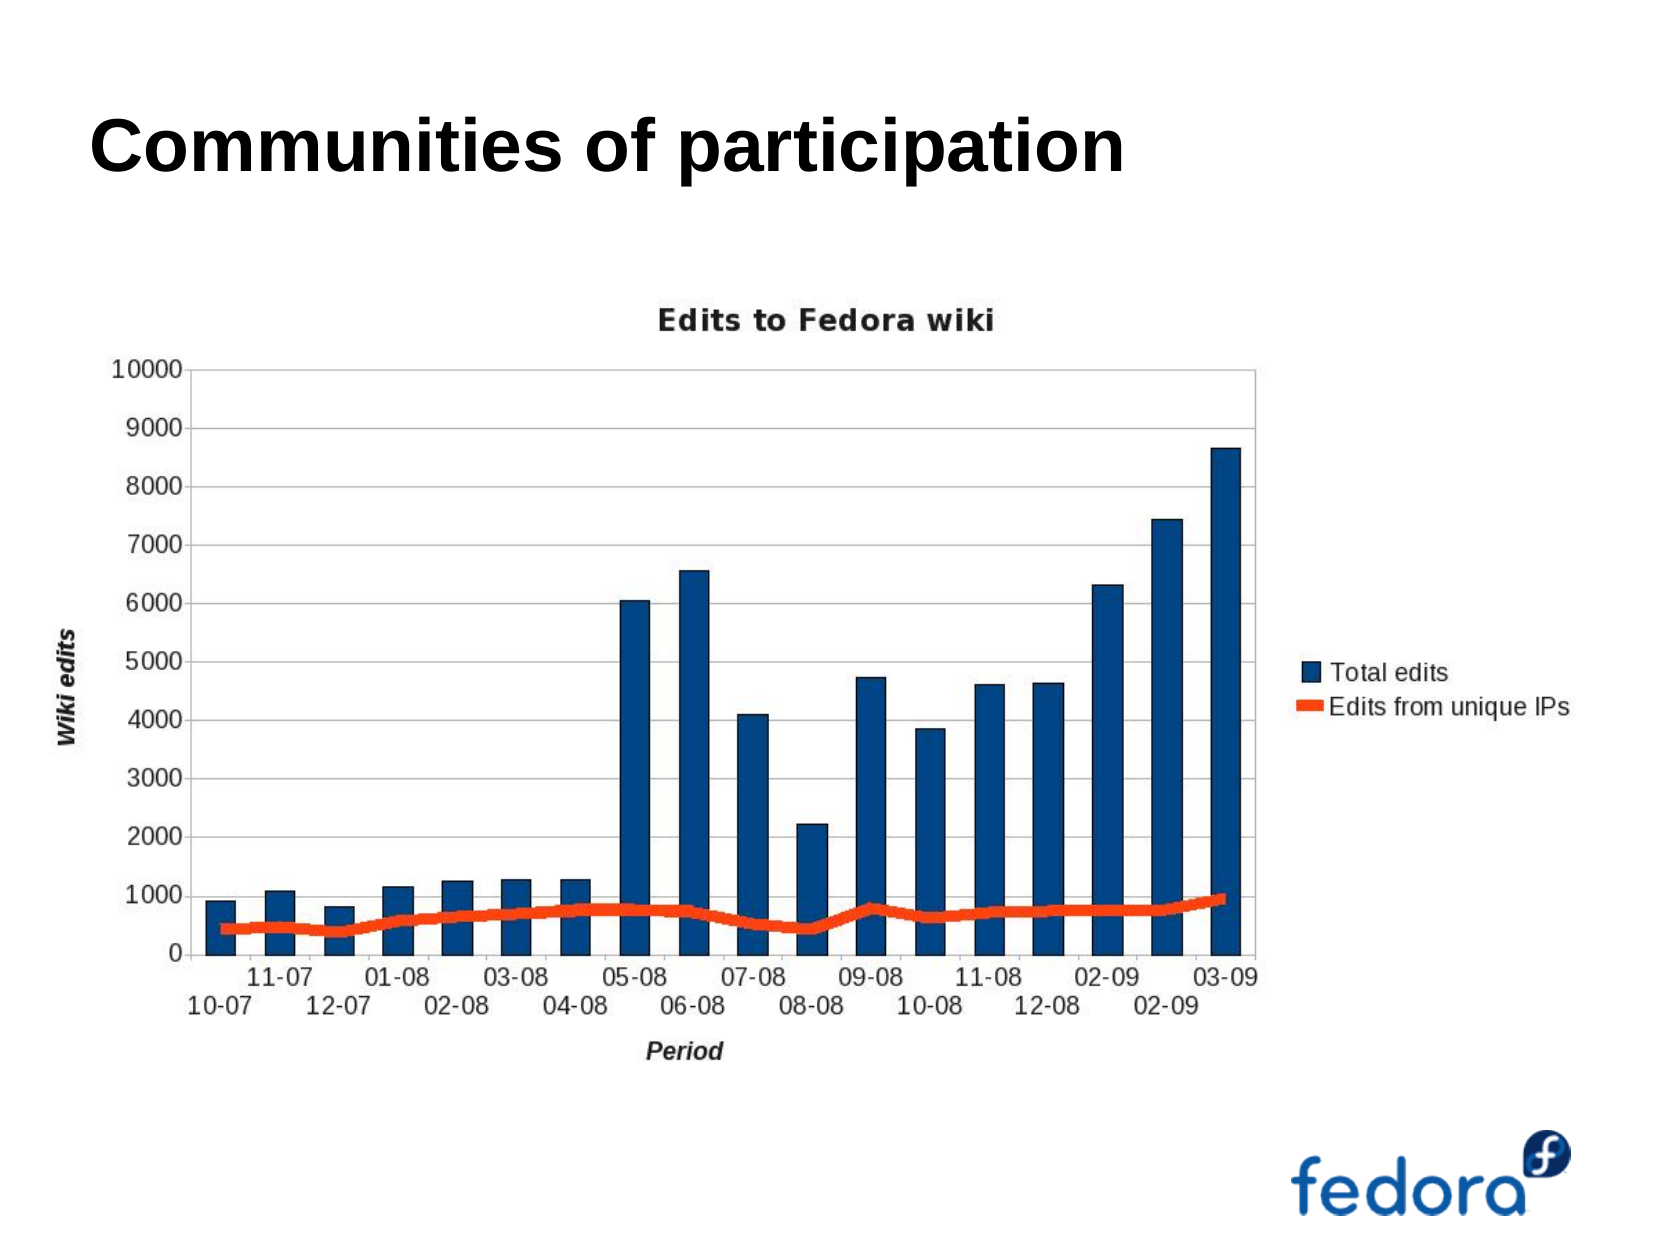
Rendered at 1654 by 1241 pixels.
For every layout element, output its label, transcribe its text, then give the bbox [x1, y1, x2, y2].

picture [1291, 1130, 1571, 1216]
picture [29, 287, 1625, 1100]
text_box Communities of participation [75, 96, 1341, 196]
